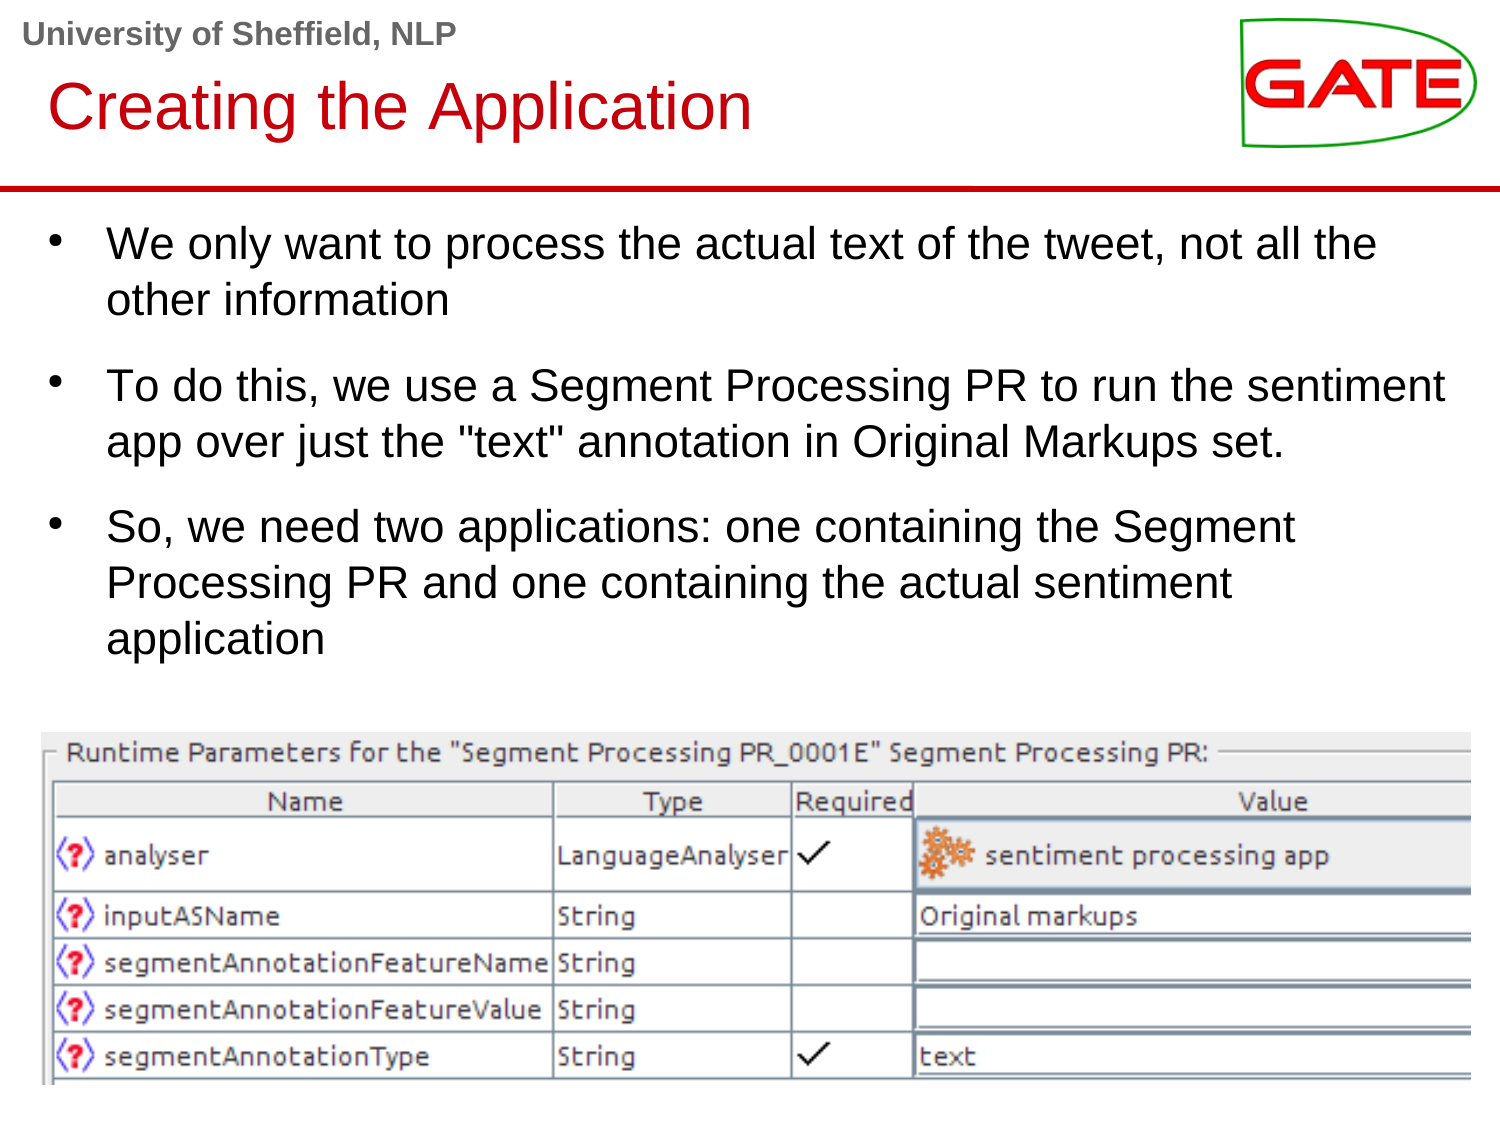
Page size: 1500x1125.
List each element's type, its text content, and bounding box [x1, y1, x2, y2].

picture [1240, 18, 1477, 148]
list We only want to process the actual text of the tweet, not all the other information To do this, we use a Segment Processing PR to run the sentiment app over just the "text" annotation in Original Markups set. So, we need two applications: one containing the Segment Processing PR and one containing the actual sentiment application [47, 212, 1465, 732]
picture [41, 732, 1471, 1085]
title Creating the Application [47, 47, 1267, 168]
